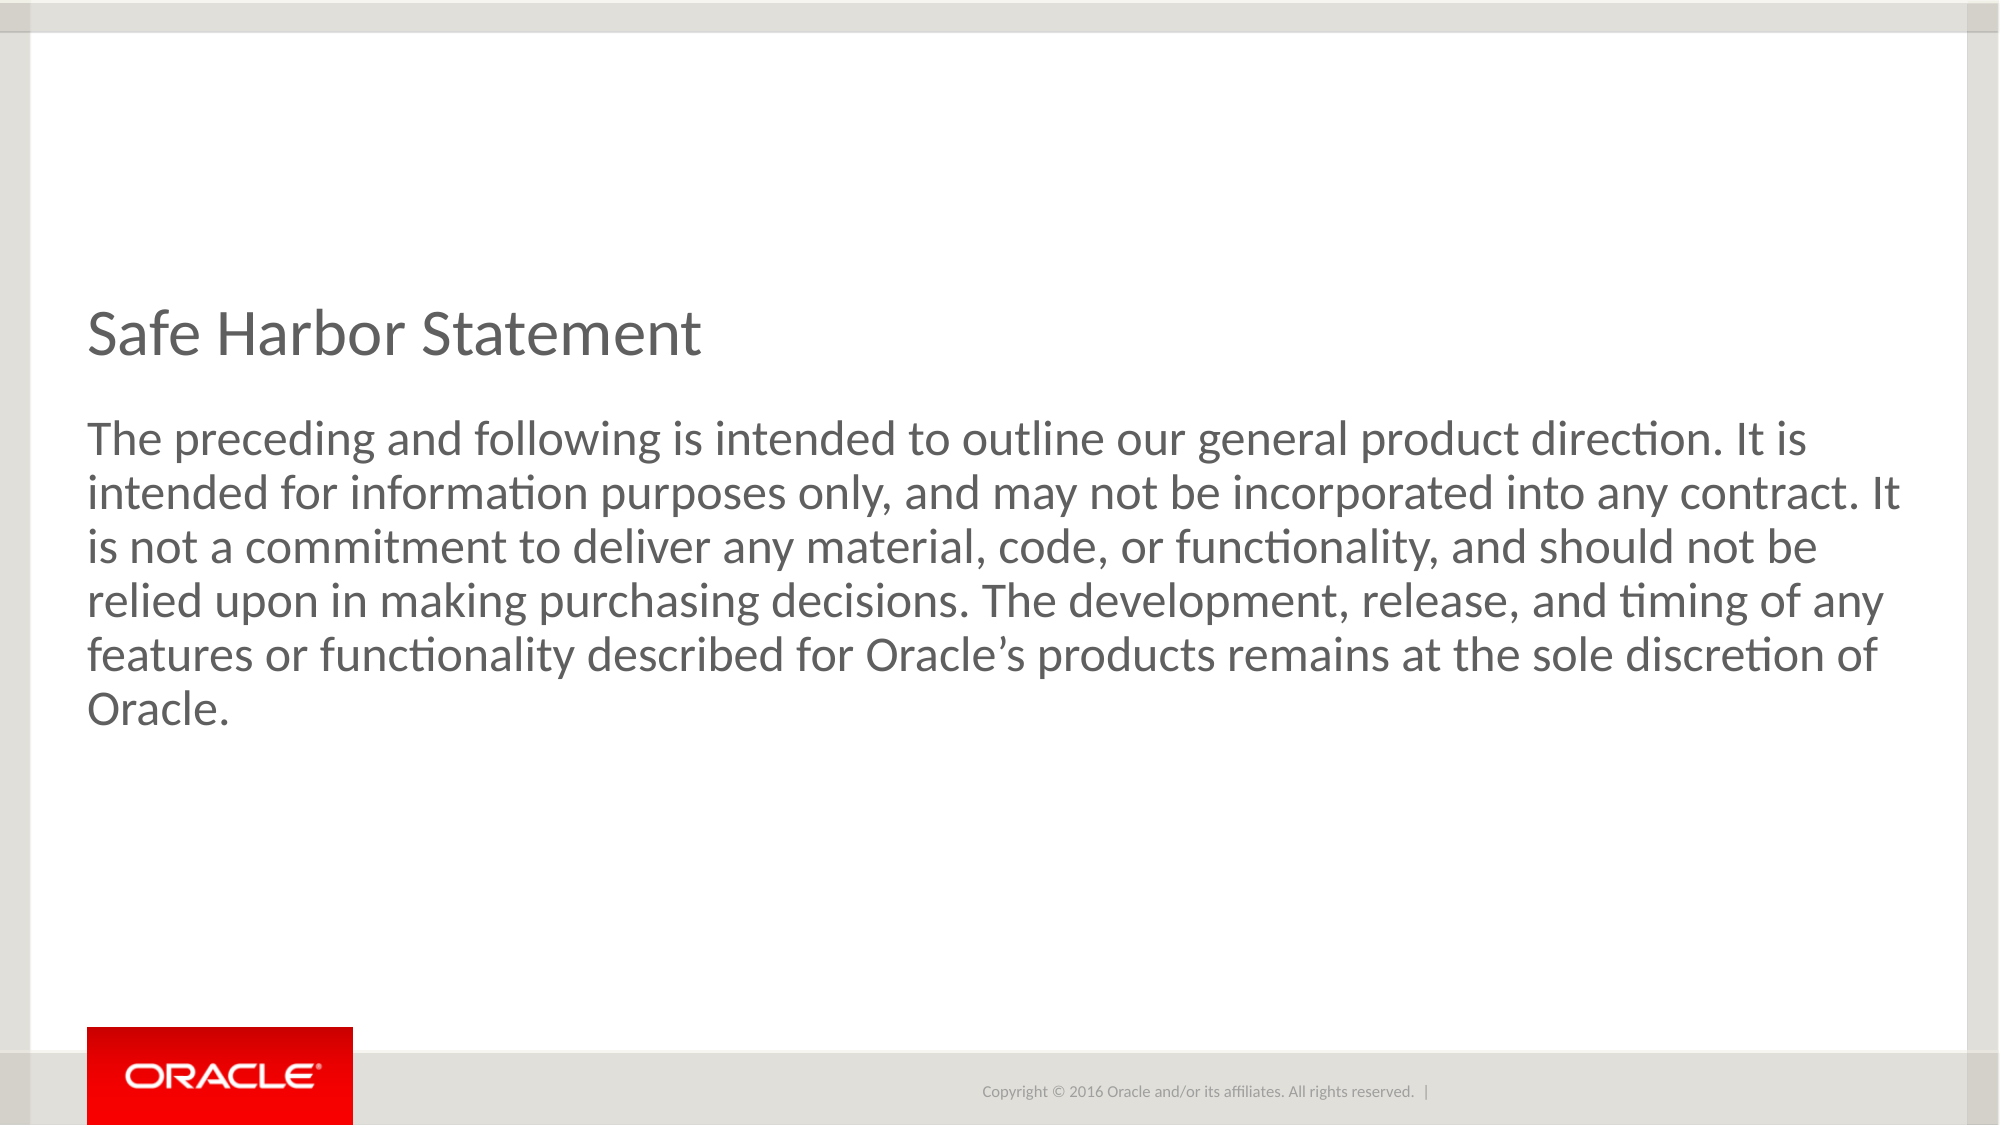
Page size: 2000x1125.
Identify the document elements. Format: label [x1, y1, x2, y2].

picture [87, 1027, 353, 1125]
